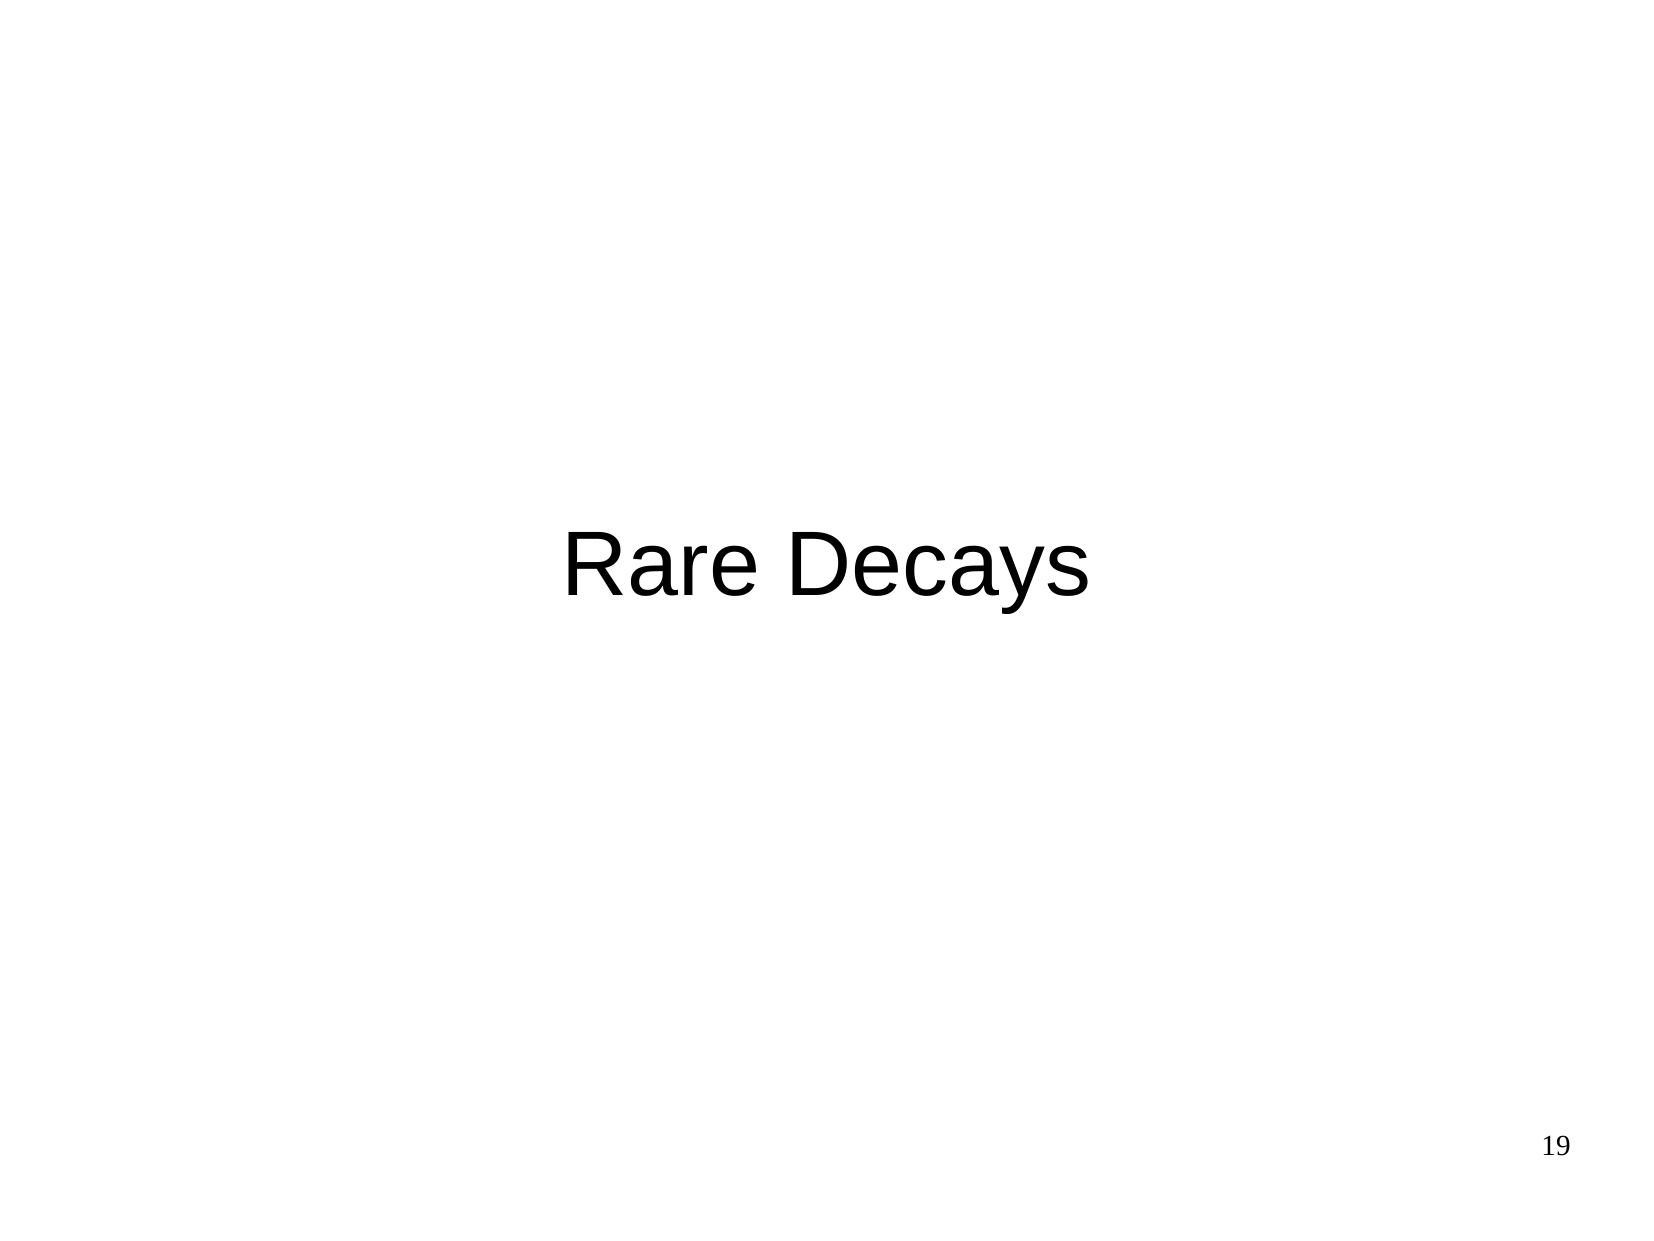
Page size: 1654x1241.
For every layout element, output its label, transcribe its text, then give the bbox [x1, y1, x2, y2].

title Rare Decays [82, 460, 1571, 668]
